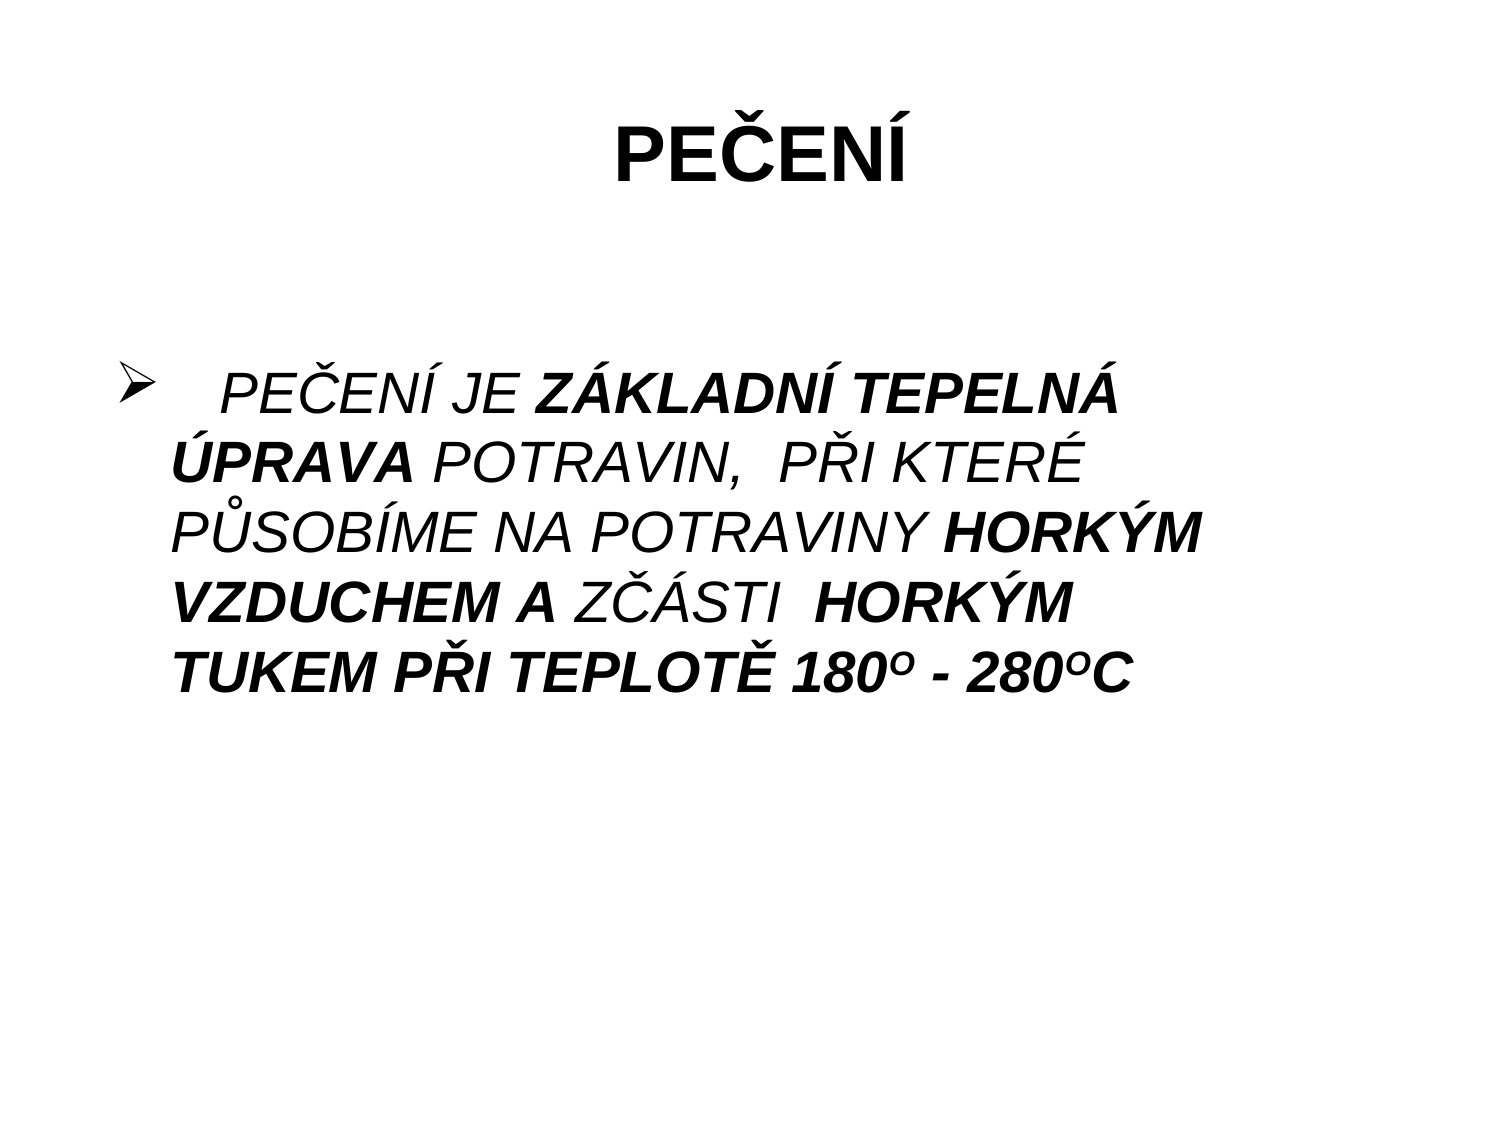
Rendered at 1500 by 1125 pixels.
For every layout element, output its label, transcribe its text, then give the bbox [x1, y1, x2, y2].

list PEČENÍ JE ZÁKLADNÍ TEPELNÁ ÚPRAVA POTRAVIN, PŘI KTERÉ PŮSOBÍME NA POTRAVINY HORKÝM VZDUCHEM A ZČÁSTI HORKÝM TUKEM PŘI TEPLOTĚ 180O - 280OC [99, 262, 1275, 1006]
title PEČENÍ [75, 94, 1426, 206]
